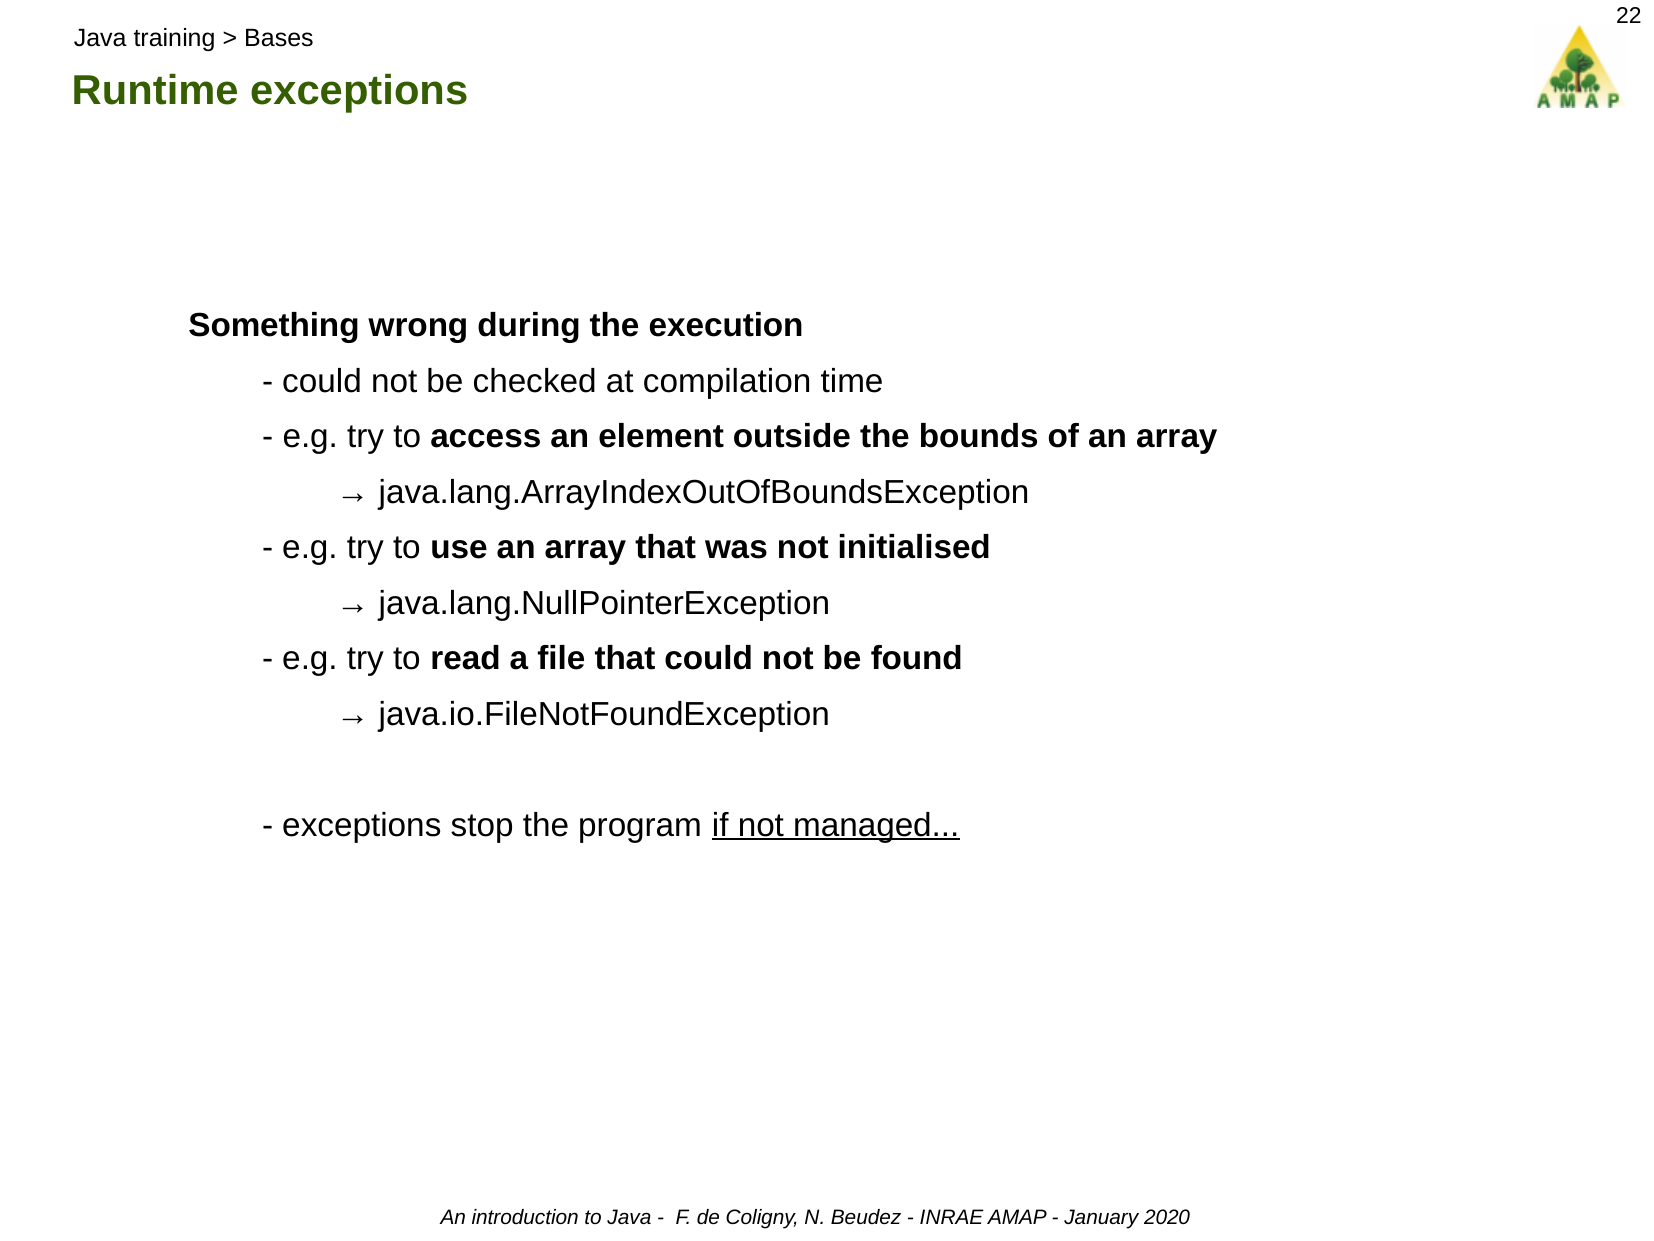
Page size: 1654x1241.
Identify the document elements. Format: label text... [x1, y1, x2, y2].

picture [1533, 25, 1627, 108]
text_box Runtime exceptions [56, 59, 1120, 121]
text_box Something wrong during the execution - could not be checked at compilation time - e.g. try to access an element outside the bounds of an array → java.lang.ArrayIndexOutOfBoundsException - e.g. try to use an array that was not initialised → java.lang.NullPointerException - e.g. try to read a file that could not be found → java.io.FileNotFoundException - exceptions stop the program if not managed... [173, 281, 1626, 963]
text_box Java training > Bases [59, 16, 1004, 60]
